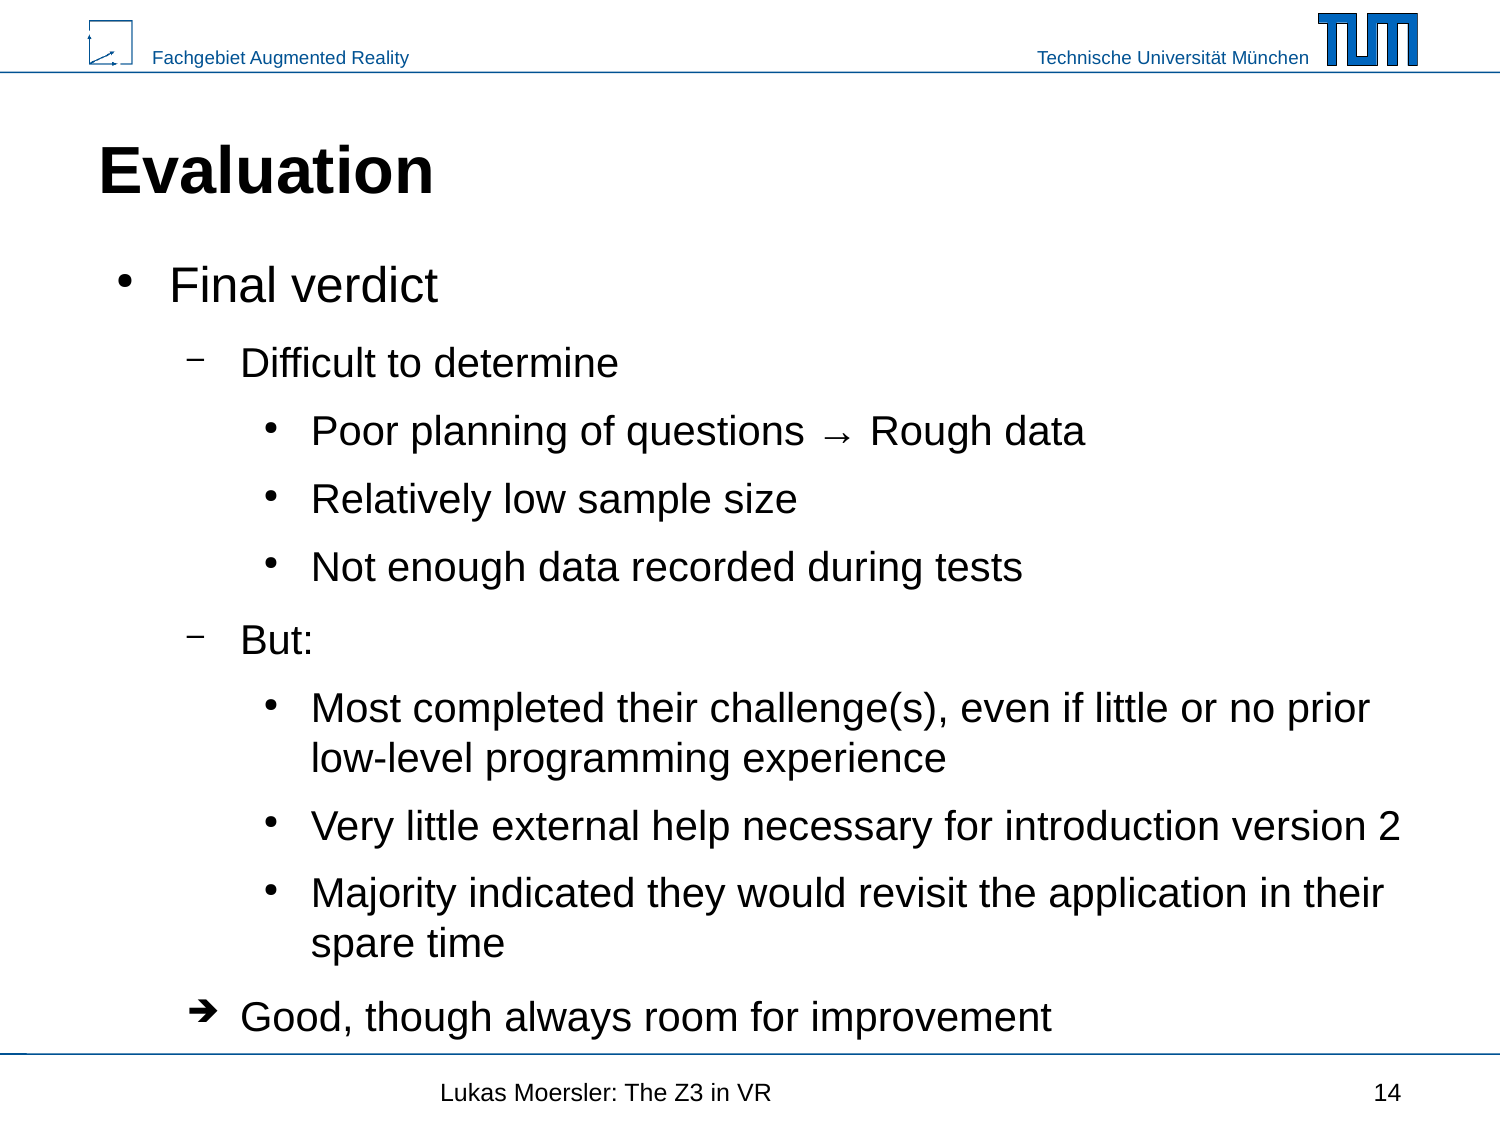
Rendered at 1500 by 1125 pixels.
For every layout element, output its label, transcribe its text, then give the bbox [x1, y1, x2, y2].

picture [83, 14, 136, 68]
title Evaluation [83, 114, 1417, 215]
slide_number <Foliennummer> [1104, 1066, 1417, 1117]
footer Lukas Moersler: The Z3 in VR [425, 1066, 1075, 1117]
list Final verdict Difficult to determine Poor planning of questions → Rough data Relatively low sample size Not enough data recorded during tests But: Most completed their challenge(s), even if little or no prior low-level programming experience Very little external help necessary for introduction version 2 Majority indicated they would revisit the application in their spare time Good, though always room for improvement [83, 244, 1447, 1001]
